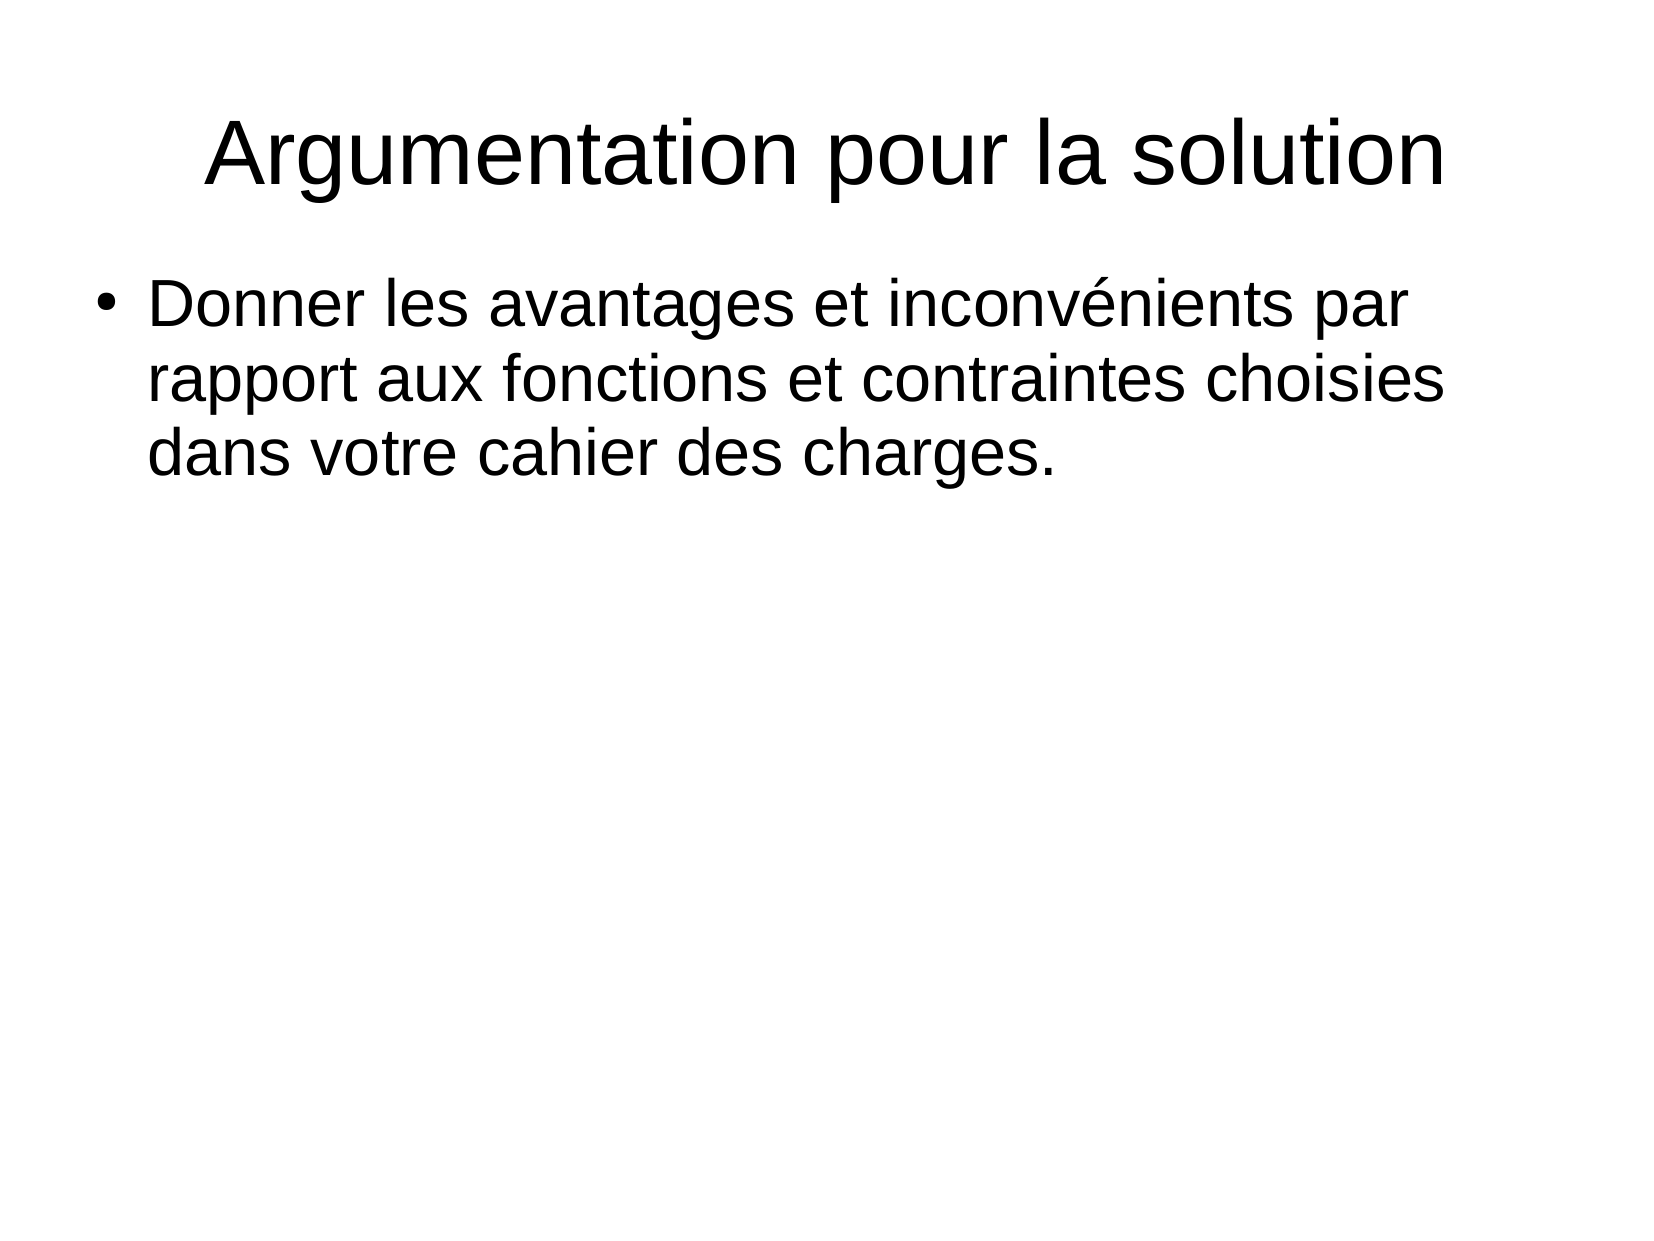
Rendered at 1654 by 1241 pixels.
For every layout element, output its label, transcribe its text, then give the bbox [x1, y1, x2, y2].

list Donner les avantages et inconvénients par rapport aux fonctions et contraintes choisies dans votre cahier des charges. [76, 265, 1565, 986]
title Argumentation pour la solution [82, 49, 1571, 257]
